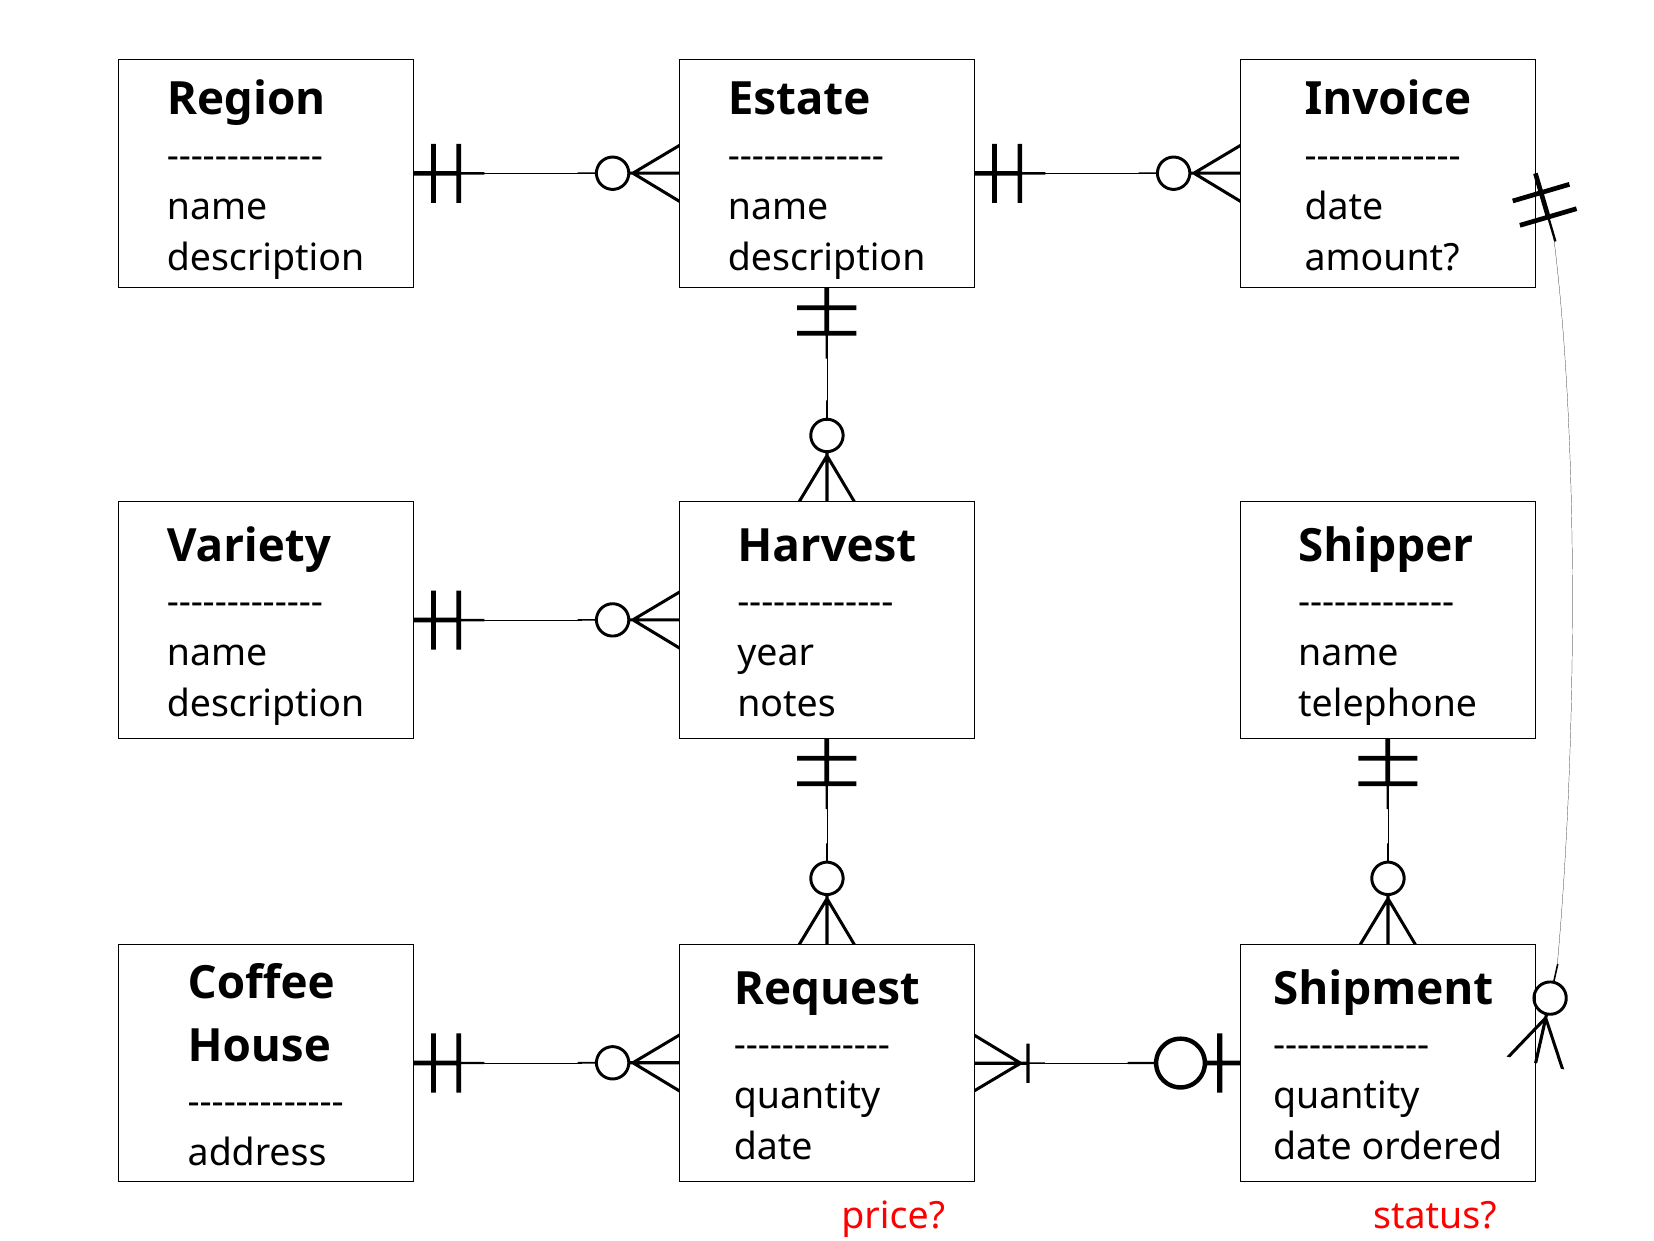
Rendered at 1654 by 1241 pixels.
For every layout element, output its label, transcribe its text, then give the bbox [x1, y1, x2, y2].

text_box Estate ------------- name description [679, 59, 975, 288]
text_box Invoice ------------- date amount? [1240, 59, 1536, 288]
text_box Request ------------- quantity date [679, 944, 975, 1182]
text_box Shipper ------------- name telephone [1240, 501, 1536, 739]
text_box Shipment ------------- quantity date ordered [1240, 944, 1536, 1182]
text_box Coffee House ------------- address [118, 944, 414, 1182]
text_box Harvest ------------- year notes [679, 501, 975, 739]
text_box Region ------------- name description [118, 59, 414, 288]
text_box Variety ------------- name description [118, 501, 414, 739]
text_box status? [1358, 1181, 1630, 1241]
text_box price? [826, 1181, 1099, 1241]
